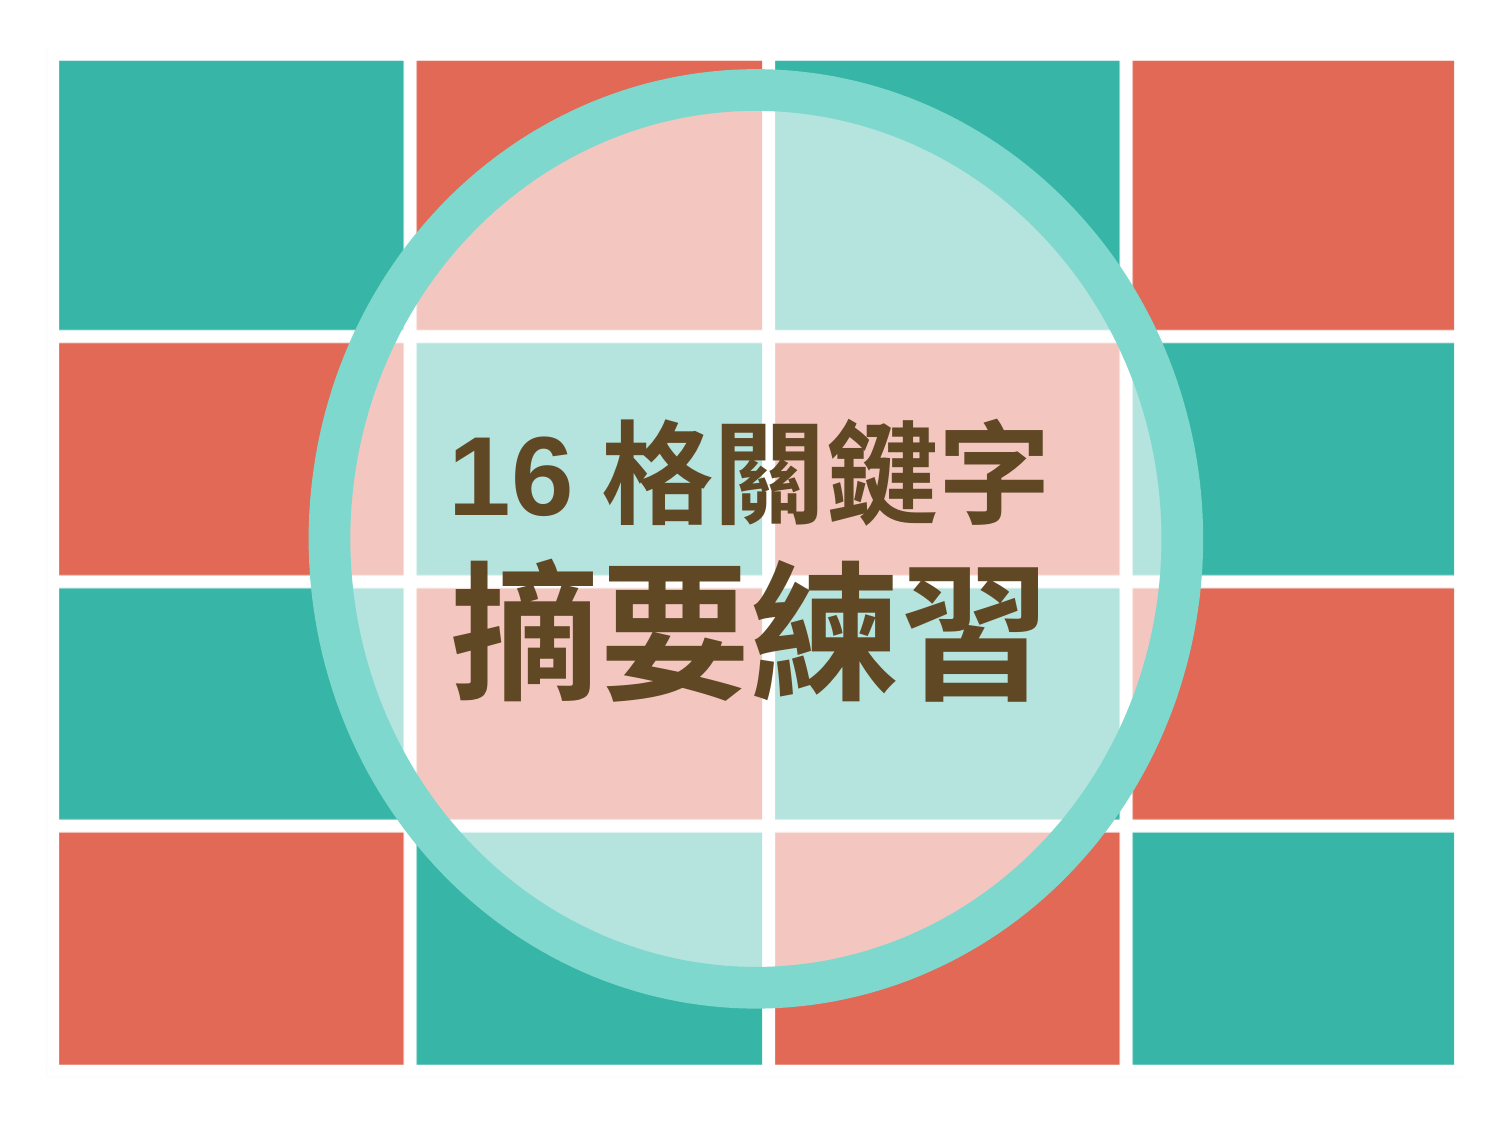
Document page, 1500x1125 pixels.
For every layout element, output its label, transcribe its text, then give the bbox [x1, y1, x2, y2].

text_box 16格關鍵字 摘要練習 [375, 396, 1125, 726]
text_box [329, 90, 1183, 988]
picture [40, 42, 1472, 1083]
